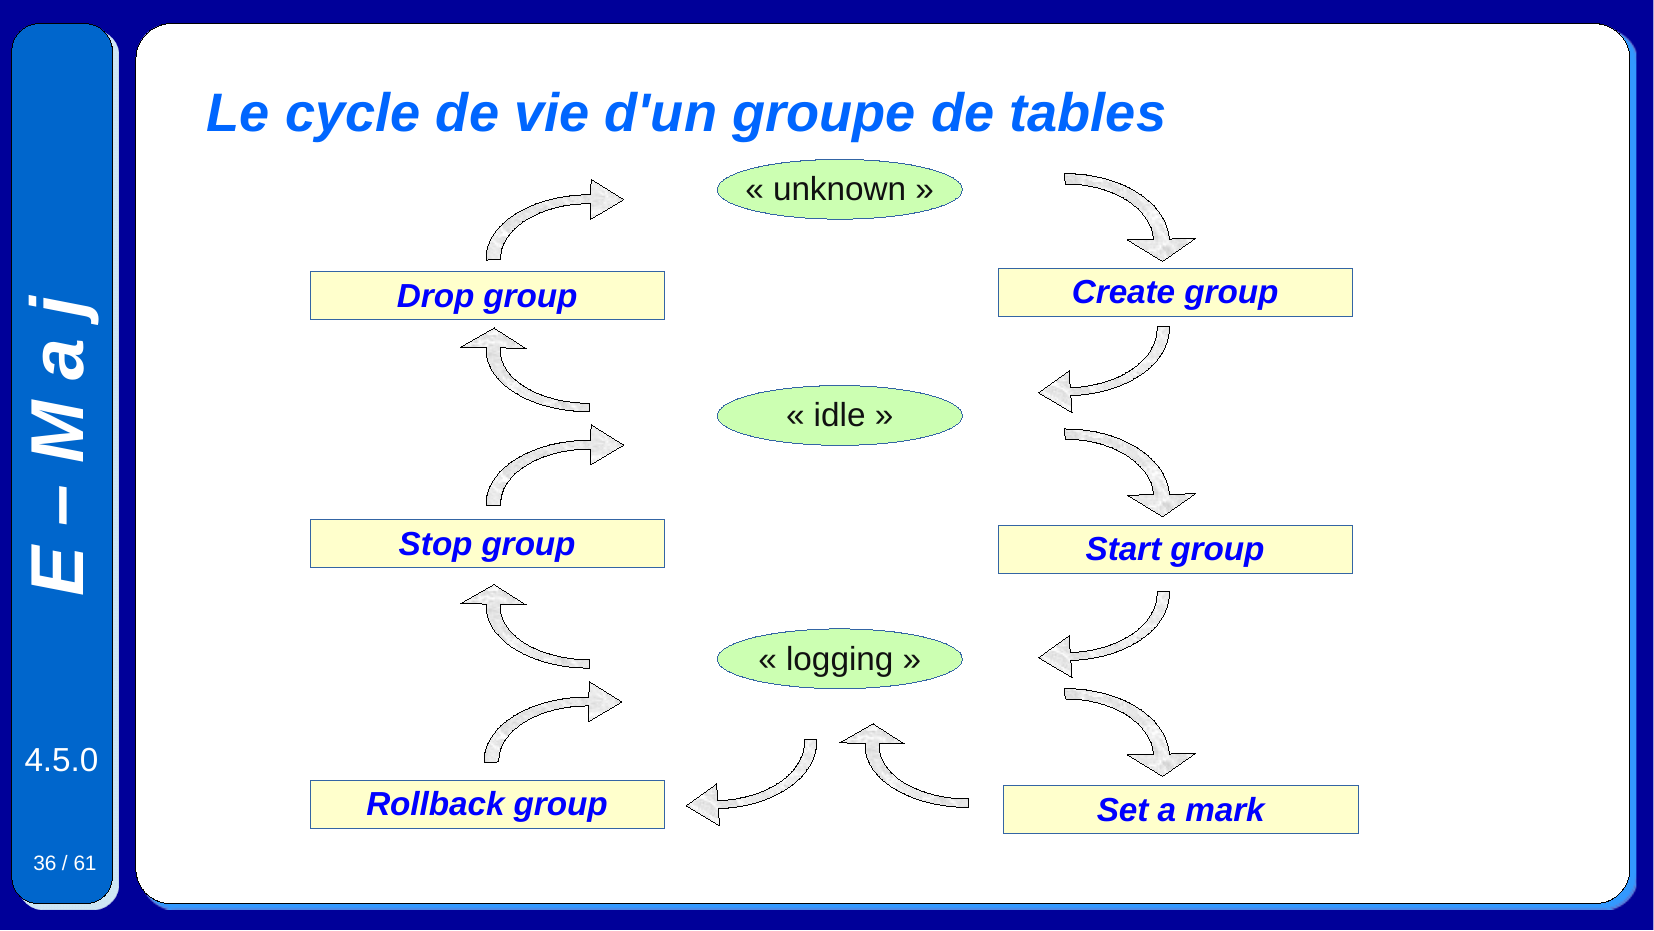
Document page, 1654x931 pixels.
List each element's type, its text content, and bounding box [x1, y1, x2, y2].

title Le cycle de vie d'un groupe de tables [206, 34, 1593, 191]
text_box [686, 739, 817, 826]
text_box [839, 723, 969, 808]
text_box [484, 681, 622, 763]
text_box « logging » [717, 628, 963, 689]
text_box Start group [998, 525, 1353, 574]
text_box [460, 584, 590, 669]
text_box [460, 327, 590, 412]
text_box [486, 179, 624, 261]
text_box Set a mark [1003, 785, 1359, 834]
text_box Stop group [310, 519, 665, 568]
text_box Rollback group [310, 780, 665, 829]
text_box [1038, 591, 1170, 678]
text_box [1064, 173, 1196, 262]
text_box [1064, 688, 1196, 777]
text_box « idle » [717, 385, 963, 446]
text_box [1038, 326, 1170, 413]
text_box [1064, 428, 1196, 517]
text_box Create group [998, 268, 1353, 317]
text_box [486, 424, 624, 506]
text_box Drop group [310, 271, 665, 320]
text_box « unknown » [717, 159, 963, 220]
